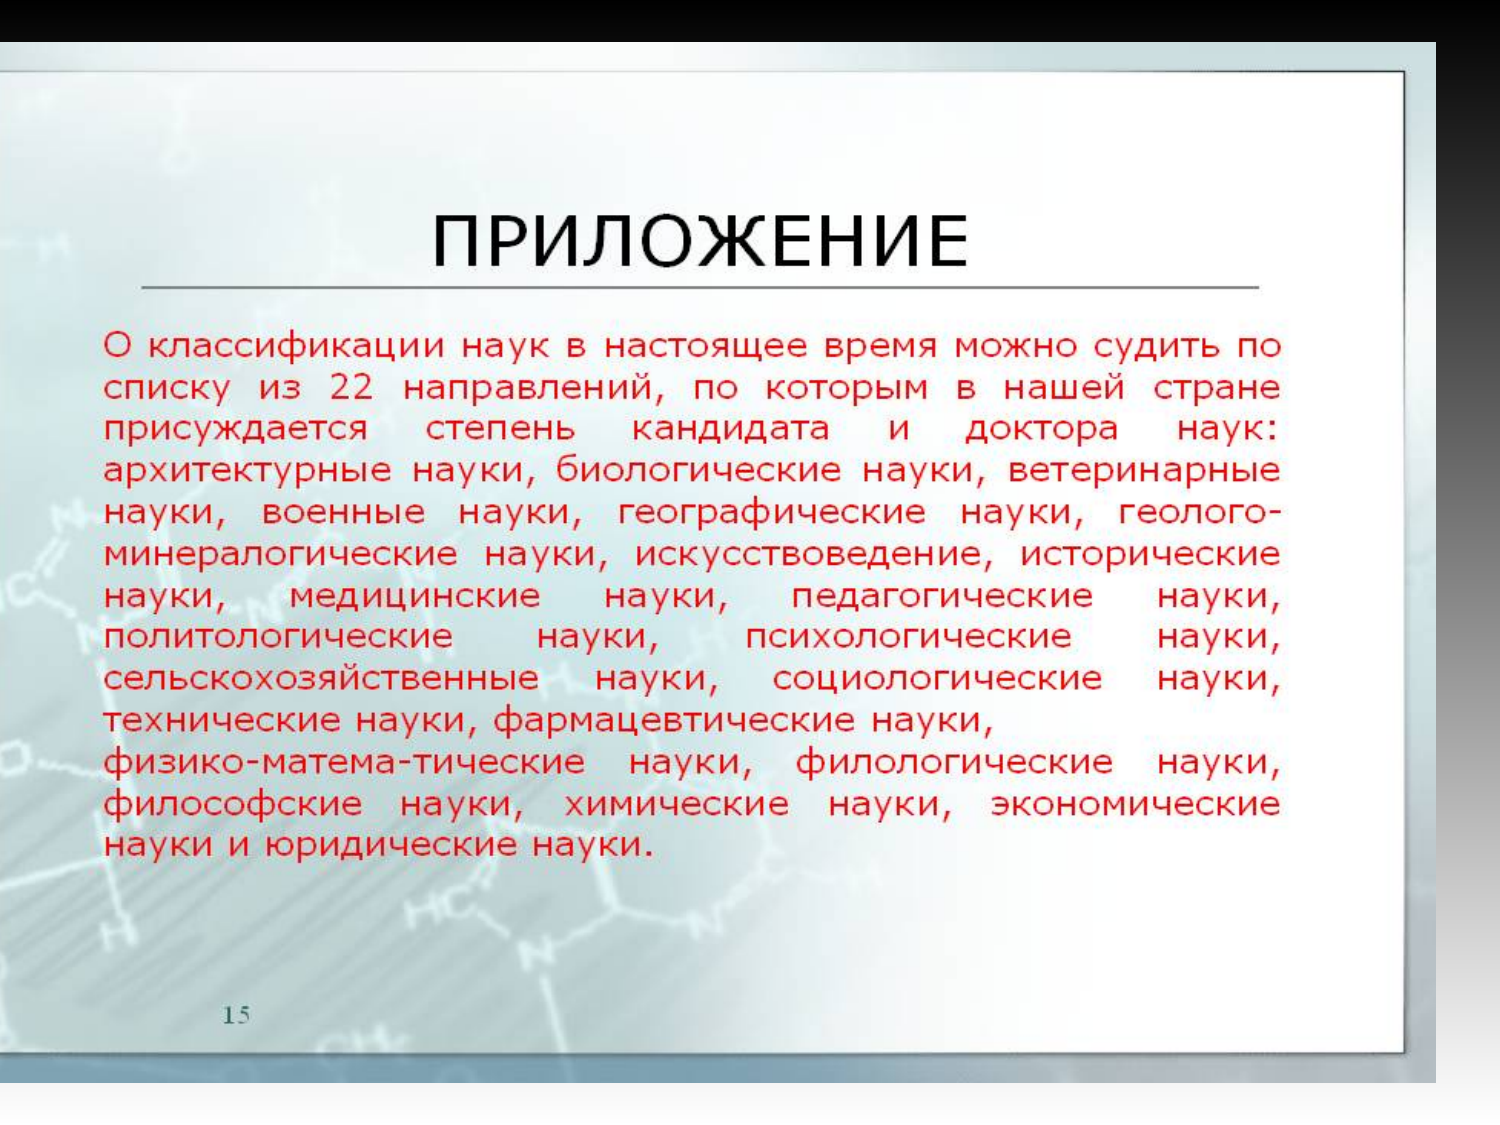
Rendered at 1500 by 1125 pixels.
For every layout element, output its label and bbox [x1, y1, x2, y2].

picture [0, 42, 1436, 1083]
